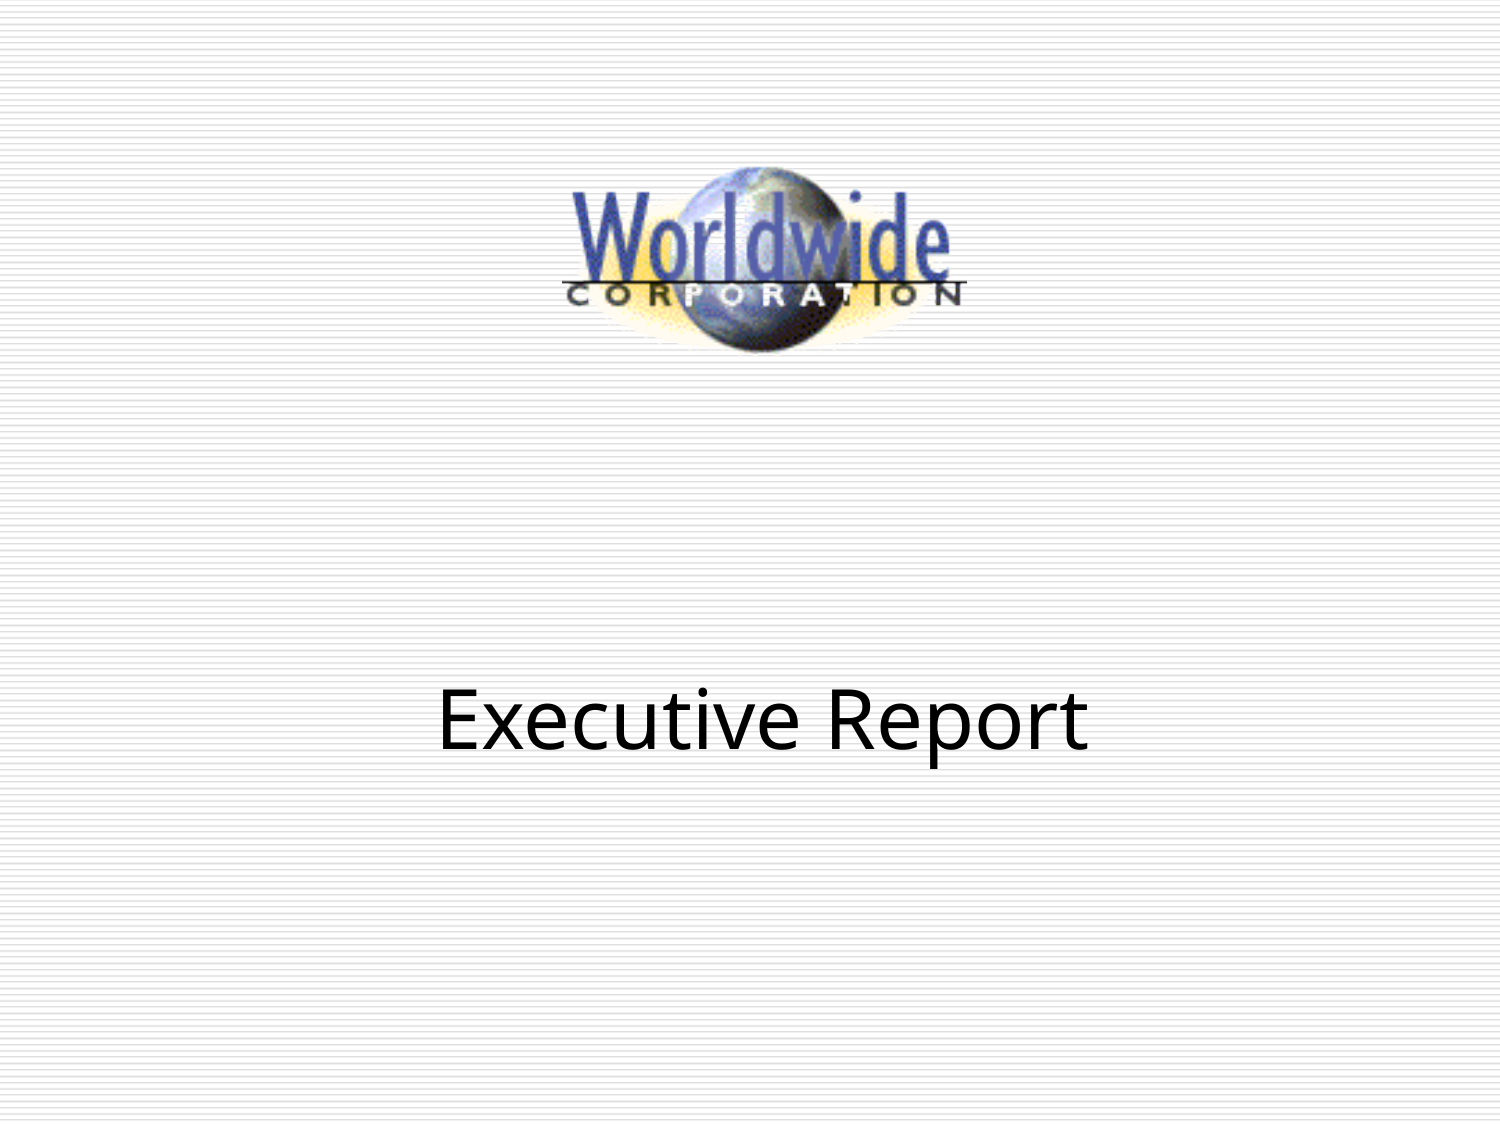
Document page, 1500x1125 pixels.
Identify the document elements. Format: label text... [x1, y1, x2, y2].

title Executive Report [125, 524, 1401, 767]
picture [0, 0, 1500, 1125]
